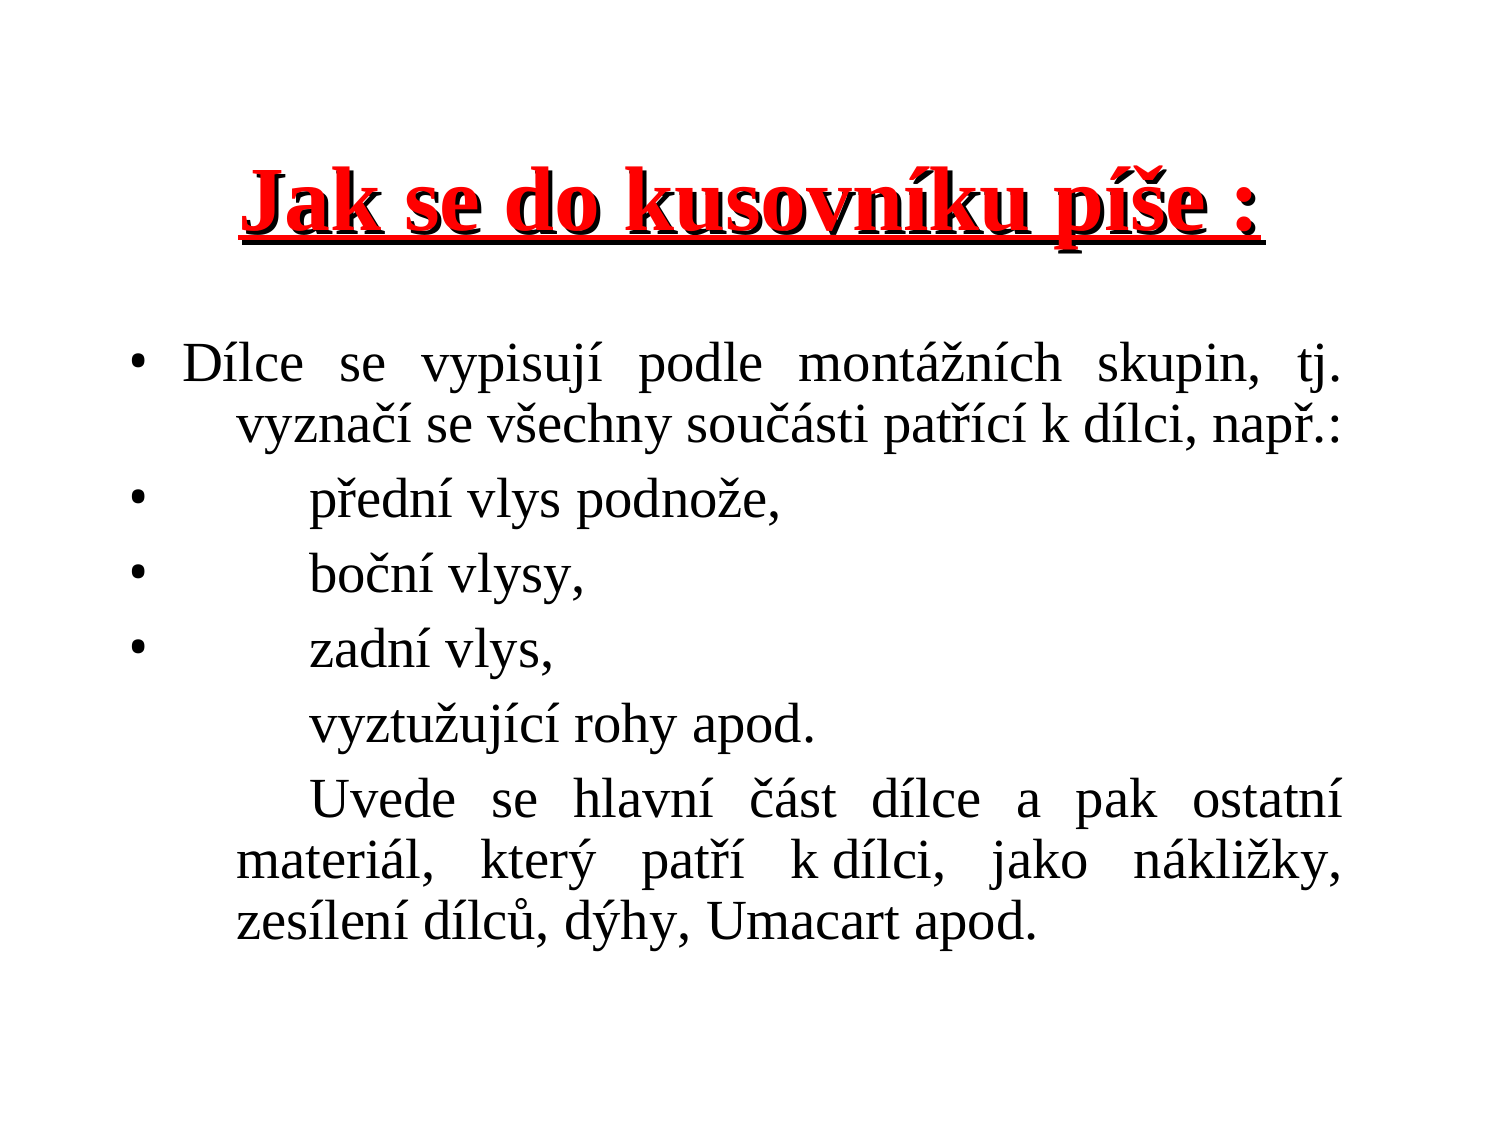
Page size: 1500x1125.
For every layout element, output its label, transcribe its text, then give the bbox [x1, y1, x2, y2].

list Dílce se vypisují podle montážních skupin, tj. vyznačí se všechny součásti patřící k dílci, např.: přední vlys podnože, boční vlysy, zadní vlys, vyztužující rohy apod. Uvede se hlavní část dílce a pak ostatní materiál, který patří k dílci, jako nákližky, zesílení dílců, dýhy, Umacart apod. [112, 324, 1388, 1000]
title Jak se do kusovníku píše : [112, 99, 1388, 288]
